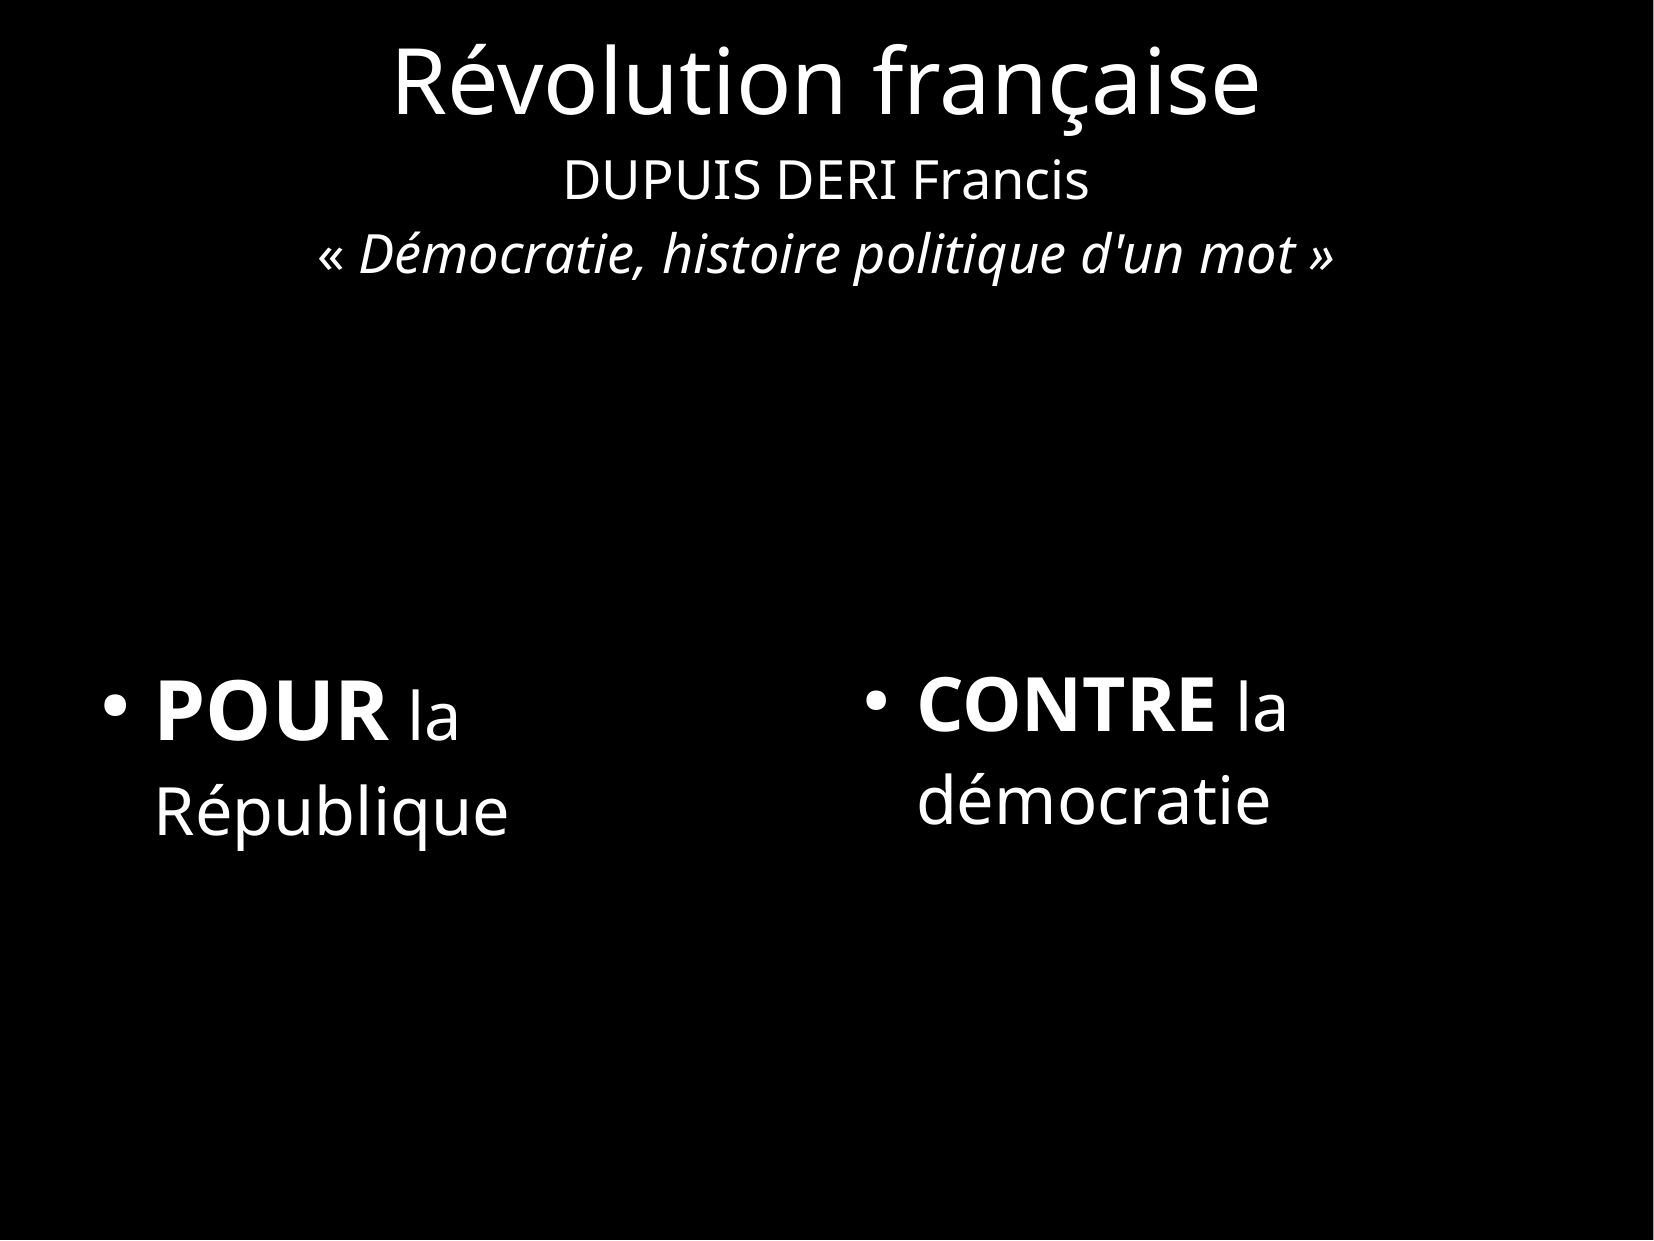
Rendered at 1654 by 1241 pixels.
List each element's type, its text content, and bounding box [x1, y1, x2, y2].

list POUR la République [82, 290, 809, 1010]
title Révolution française DUPUIS DERI Francis « Démocratie, histoire politique d'un mot » [82, 22, 1571, 284]
list CONTRE la démocratie [845, 290, 1572, 1010]
